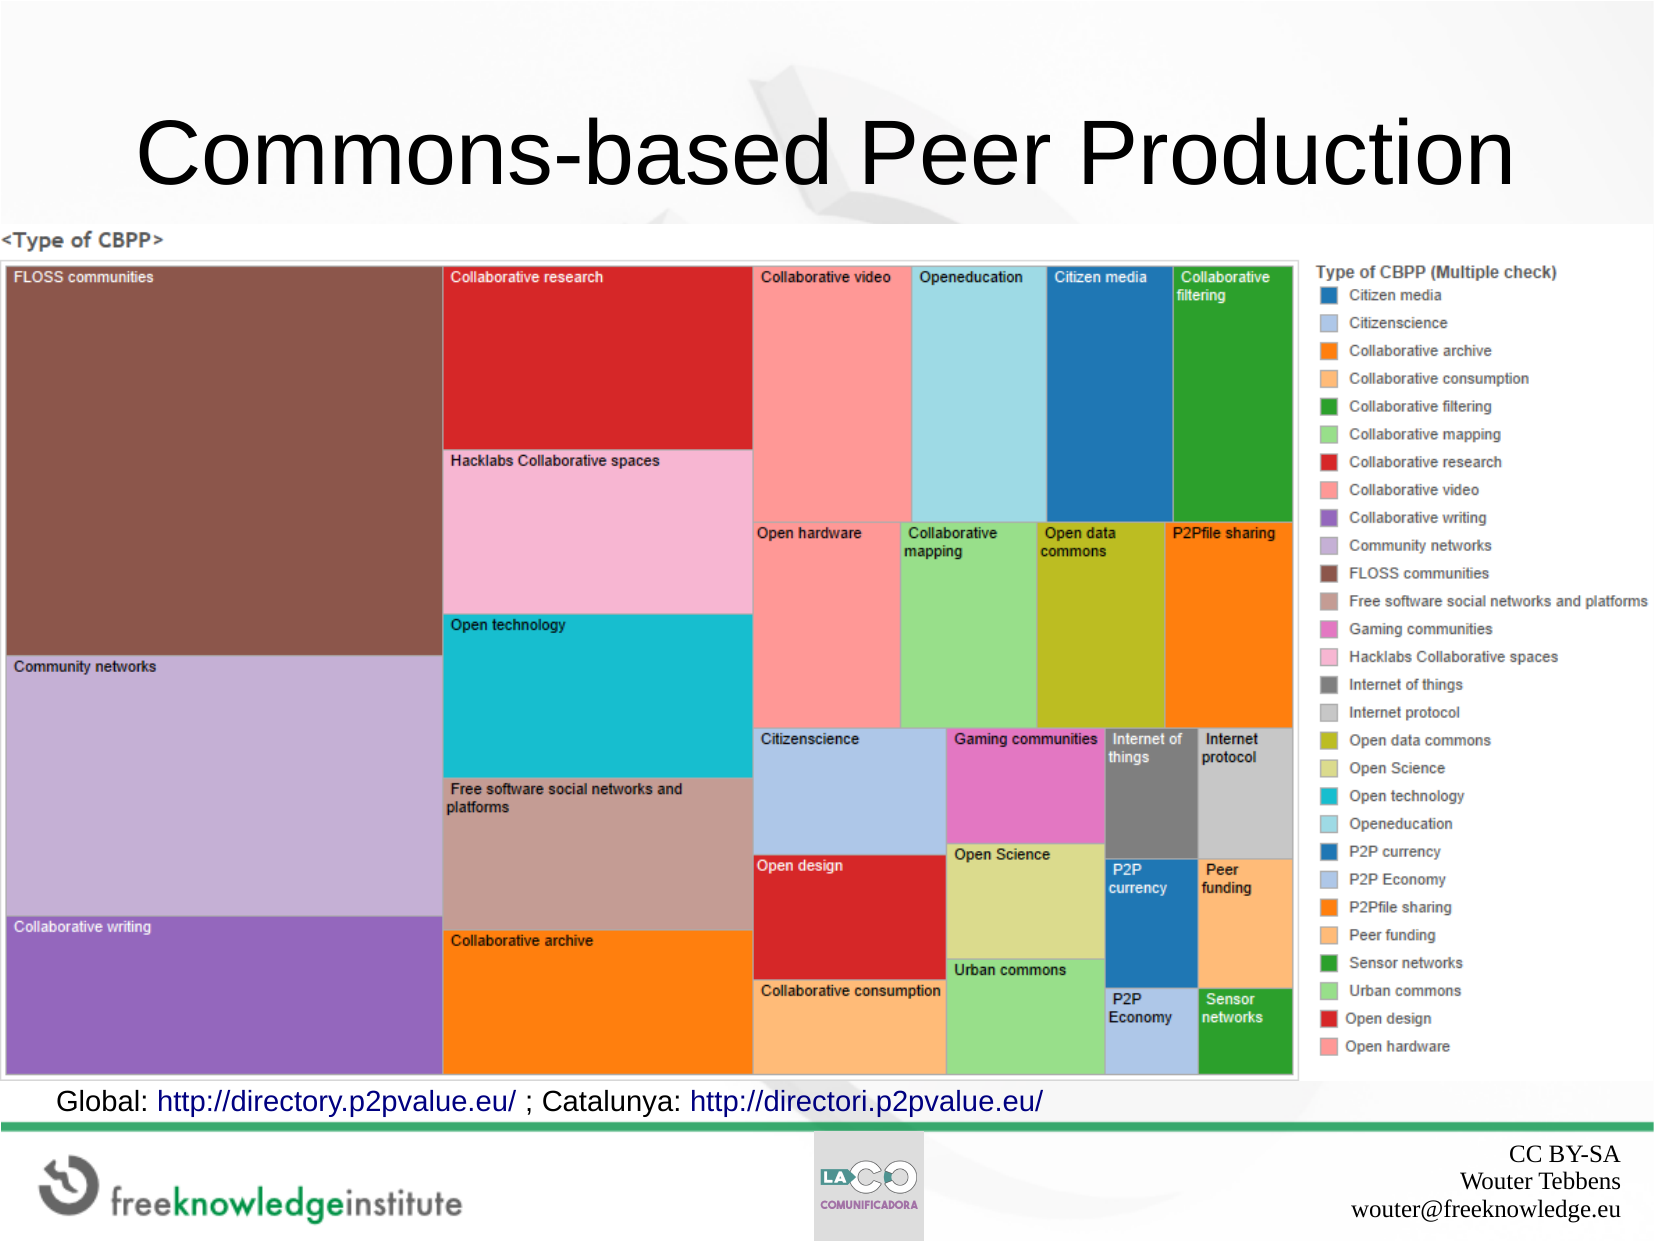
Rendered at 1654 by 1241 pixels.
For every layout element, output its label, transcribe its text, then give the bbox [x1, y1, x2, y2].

title Commons-based Peer Production [82, 49, 1571, 257]
picture [0, 1, 1654, 1241]
text_box Global: http://directory.p2pvalue.eu/ ; Catalunya: http://directori.p2pvalue.eu/ [41, 1077, 1081, 1134]
